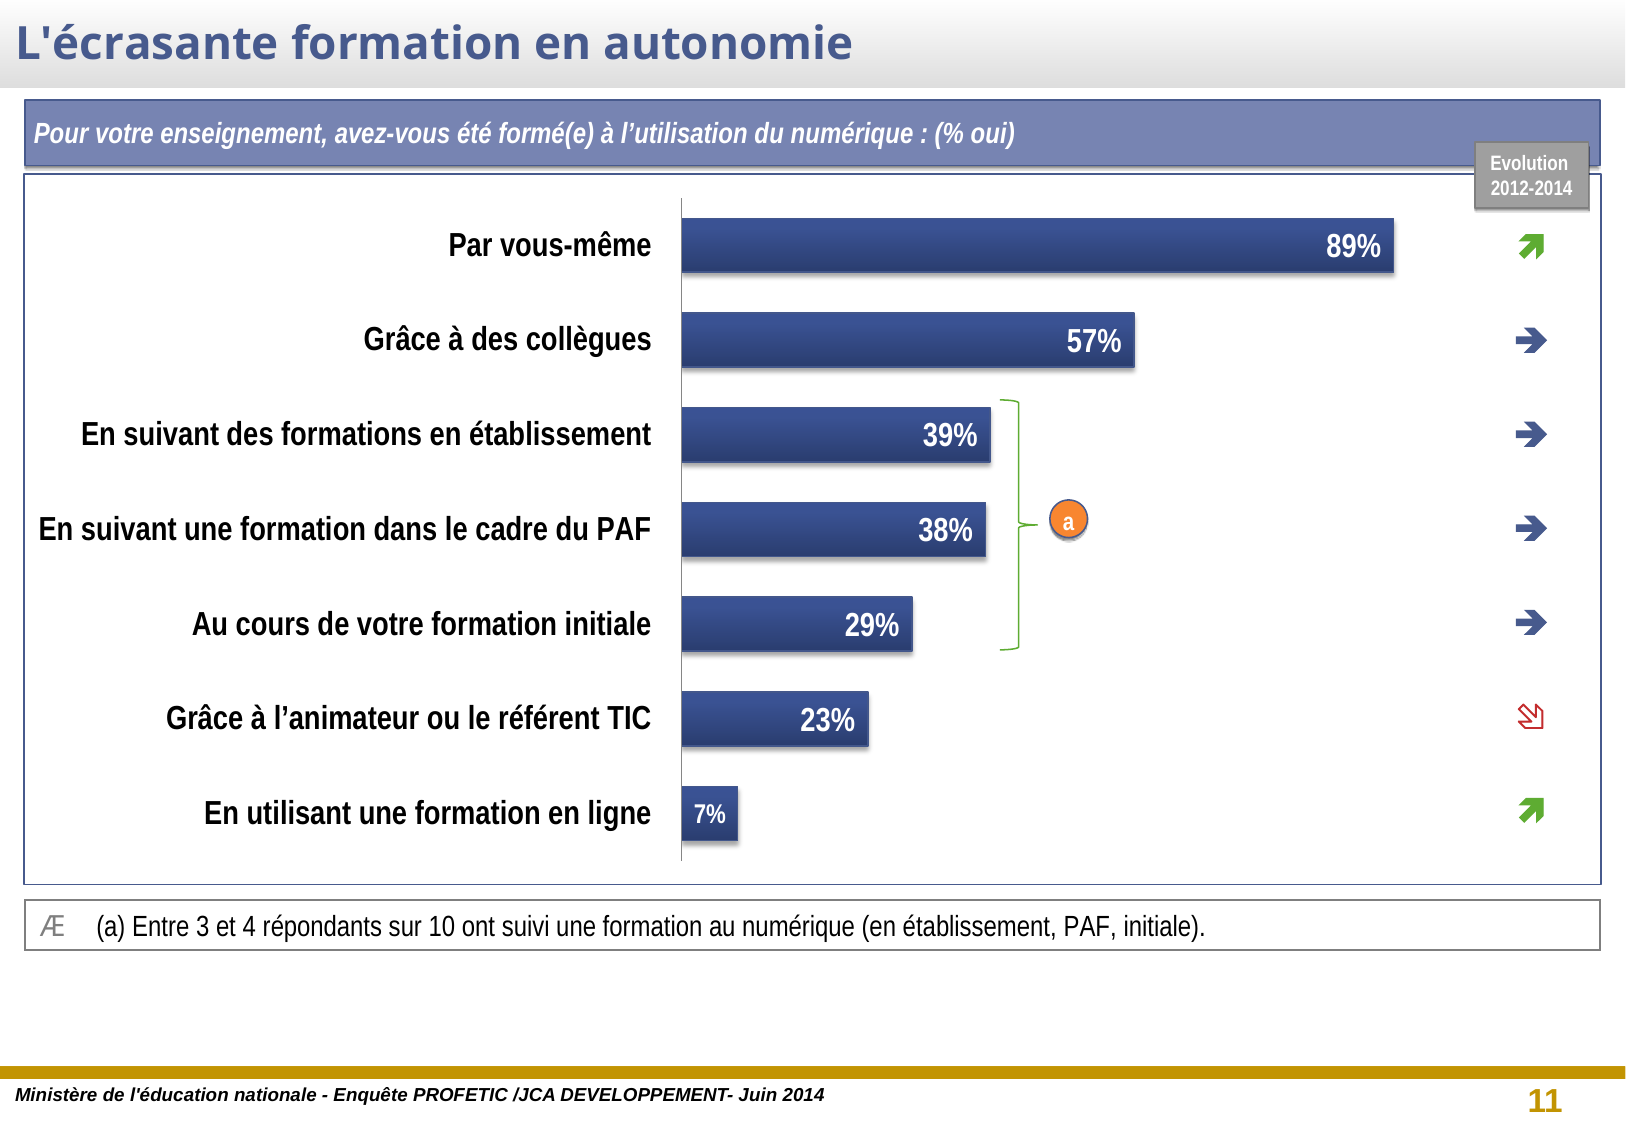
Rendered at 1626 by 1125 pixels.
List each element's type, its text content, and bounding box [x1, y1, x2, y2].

text_box Evolution 2012-2014 [1475, 142, 1589, 208]
text_box  [1516, 695, 1550, 735]
text_box  [1514, 601, 1547, 641]
text_box  [1517, 225, 1550, 265]
picture [24, 174, 1600, 884]
text_box  [1514, 413, 1547, 453]
title L'écrasante formation en autonomie [0, 0, 1625, 88]
text_box Ministère de l'éducation nationale - Enquête PROFETIC /JCA DEVELOPPEMENT- Juin 2014 [0, 1074, 1501, 1125]
text_box  [1514, 319, 1547, 359]
text_box 11 [1512, 1071, 1625, 1125]
list (a) Entre 3 et 4 répondants sur 10 ont suivi une formation au numérique (en établissement, PAF, initiale). [24, 900, 1600, 951]
text_box  [1517, 789, 1550, 829]
text_box  [1514, 507, 1547, 547]
text_box a [1049, 499, 1088, 538]
text_box Pour votre enseignement, avez-vous été formé(e) à l’utilisation du numérique : (% oui) [25, 100, 1600, 166]
